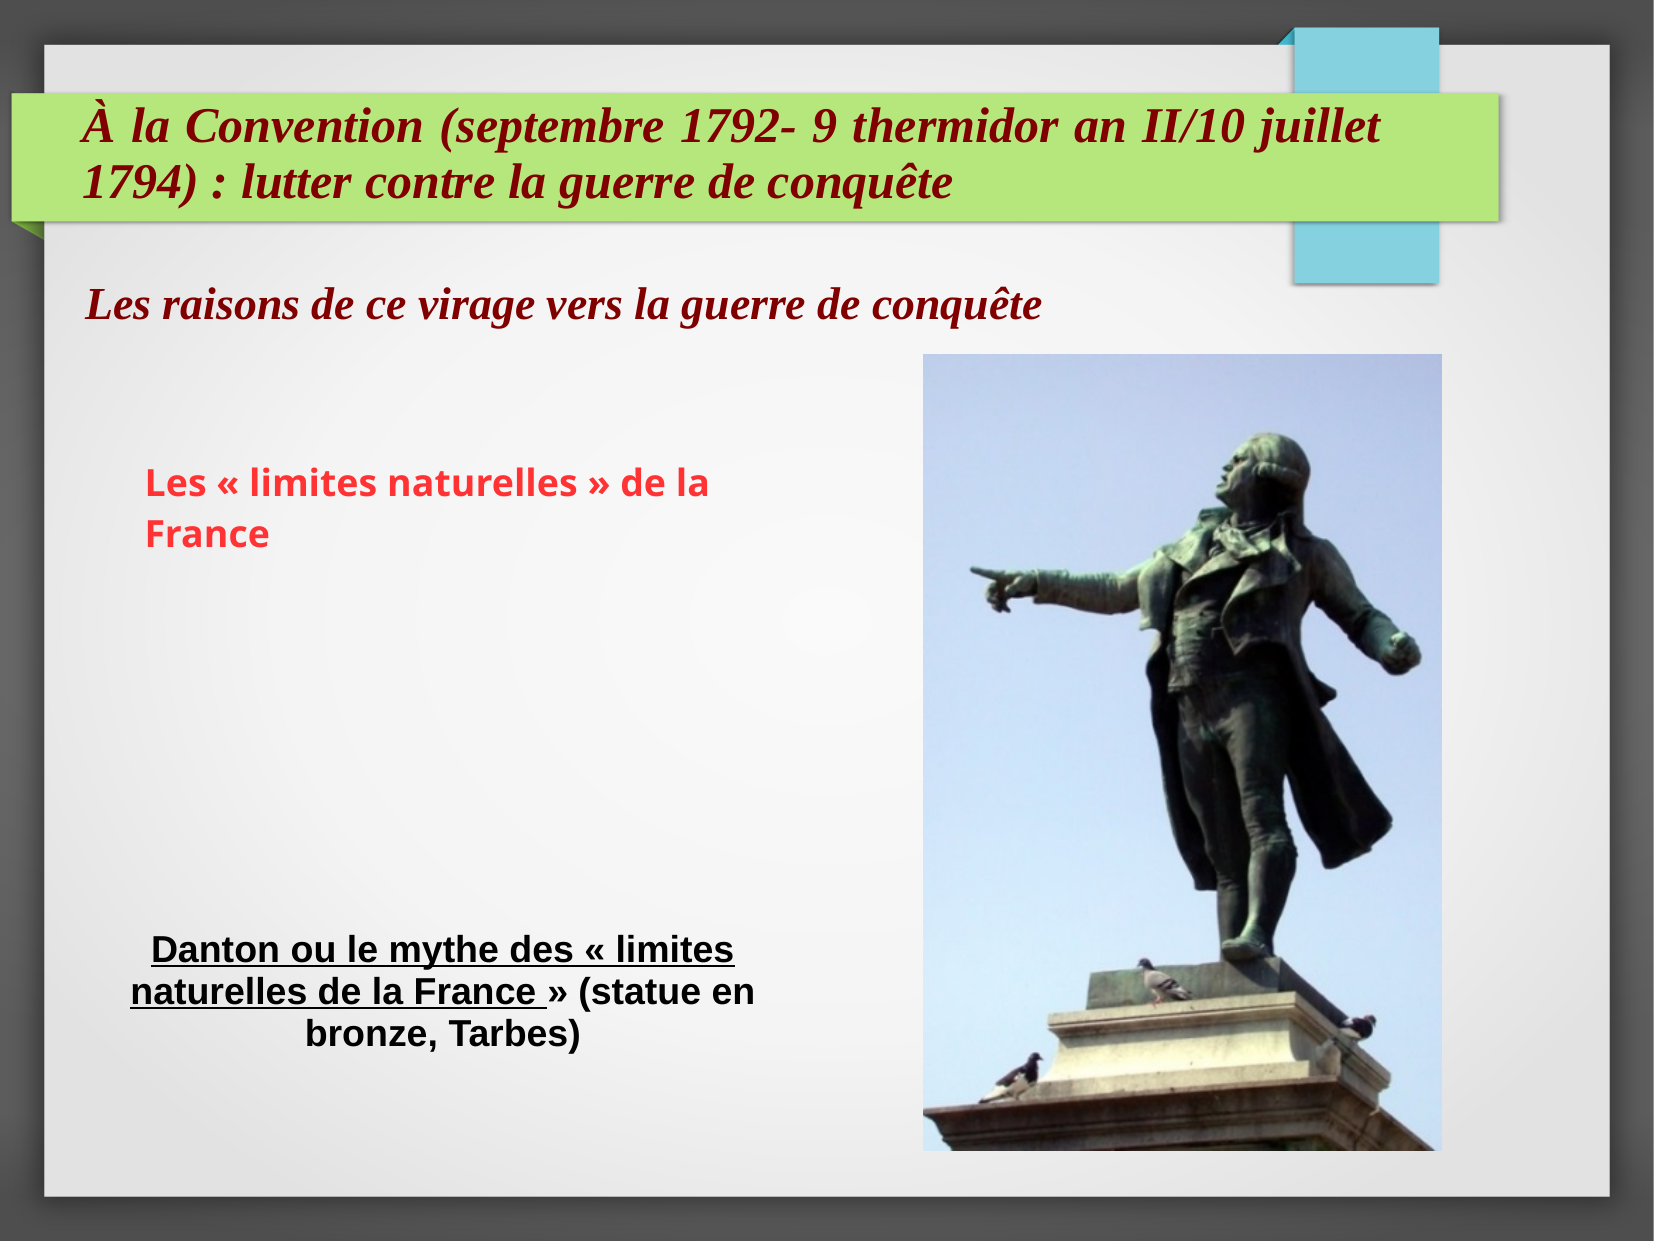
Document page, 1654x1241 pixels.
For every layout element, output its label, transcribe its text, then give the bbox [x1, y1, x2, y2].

text_box Danton ou le mythe des « limites naturelles de la France » (statue en bronze, Tarbes) [94, 921, 792, 1103]
text_box Les raisons de ce virage vers la guerre de conquête [70, 271, 1146, 338]
title À la Convention (septembre 1792- 9 thermidor an II/10 juillet 1794) : lutter contre la guerre de conquête [82, 94, 1382, 213]
text_box Les « limites naturelles » de la France [129, 448, 815, 551]
picture [0, 0, 1654, 1241]
